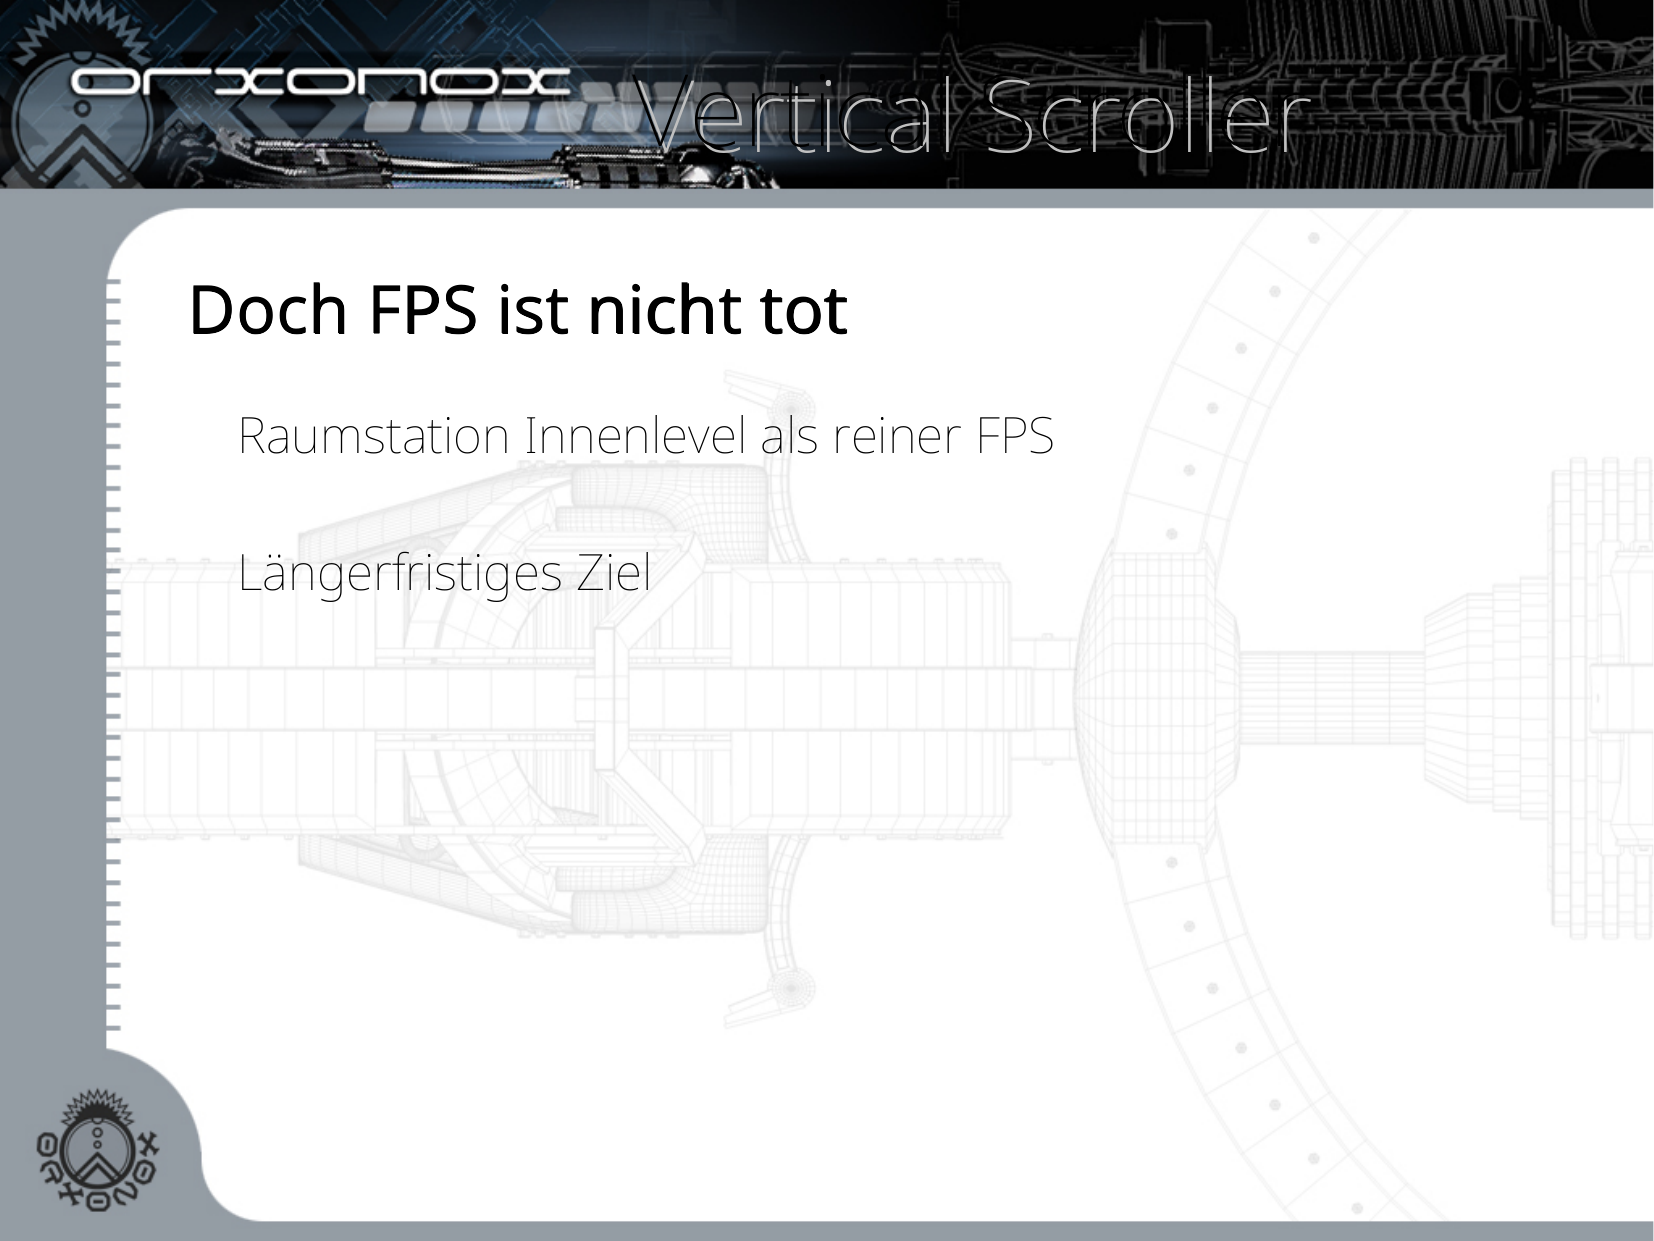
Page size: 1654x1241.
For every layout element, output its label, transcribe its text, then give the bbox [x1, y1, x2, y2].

text_box Raumstation Innenlevel als reiner FPS Längerfristiges Ziel [187, 392, 1463, 569]
text_box Vertical Scroller [582, 32, 1608, 156]
picture [0, 0, 1654, 1241]
text_box Doch FPS ist nicht tot [187, 262, 1538, 290]
